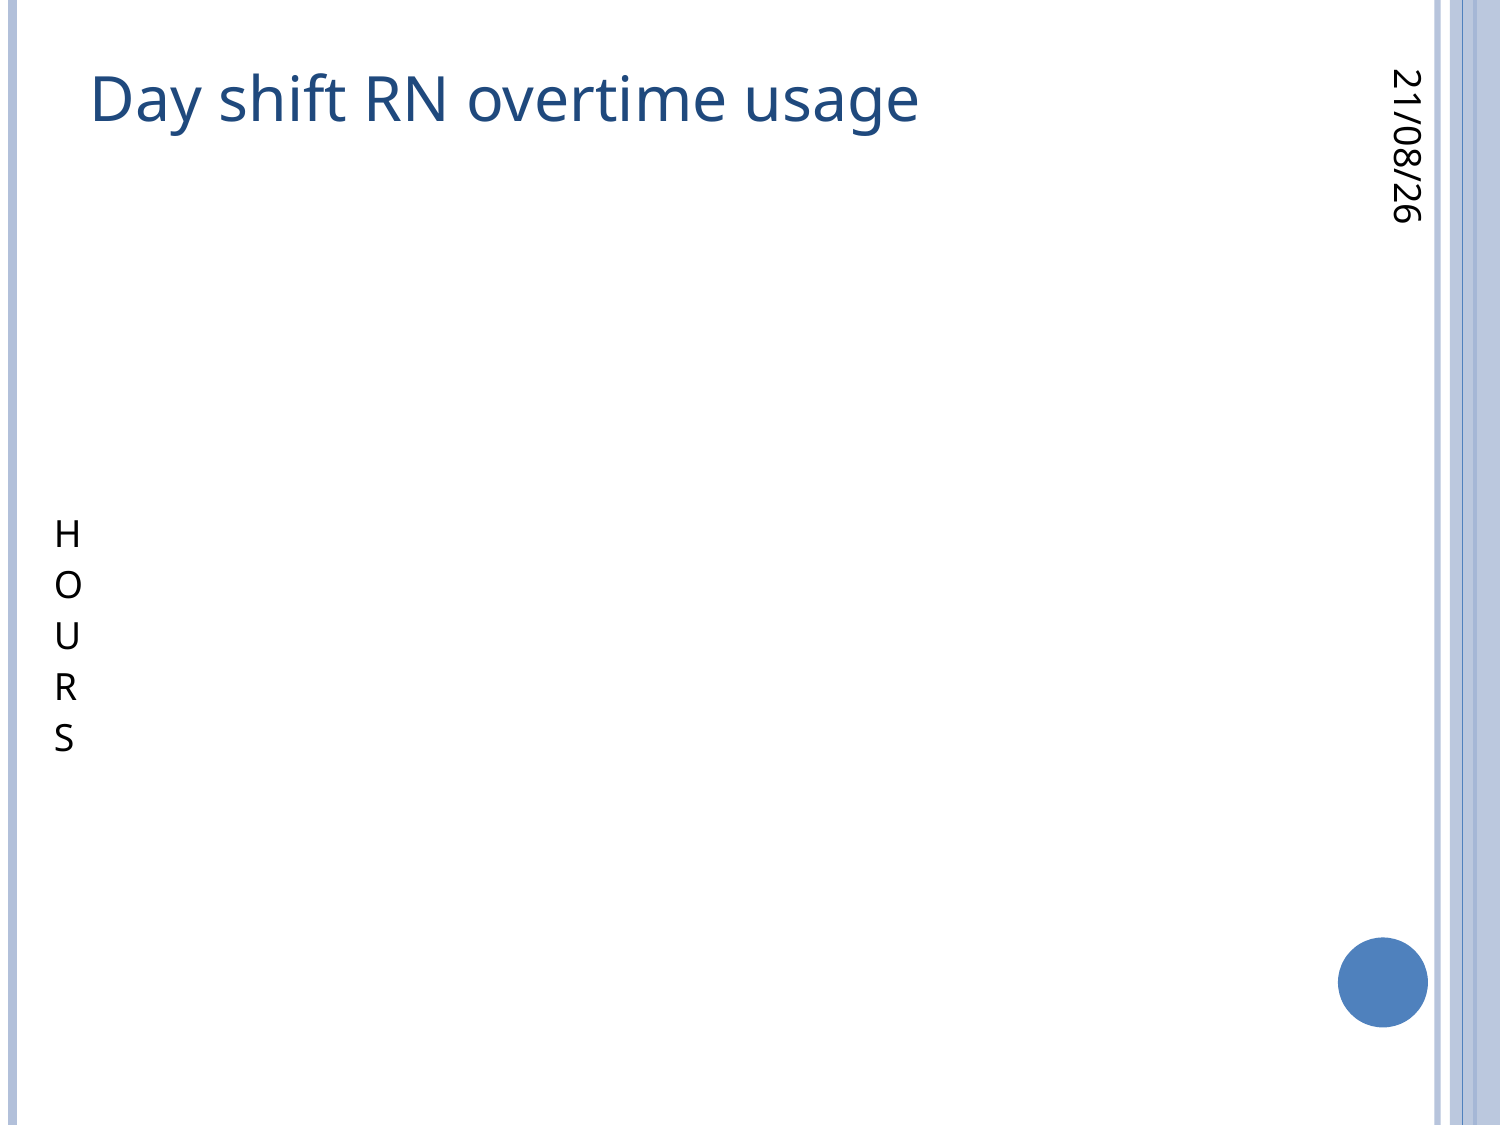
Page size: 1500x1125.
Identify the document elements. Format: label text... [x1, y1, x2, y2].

title Day shift RN overtime usage [75, 45, 1300, 150]
text_box HOURS [54, 500, 65, 788]
text_box HOURS [59, 574, 65, 595]
